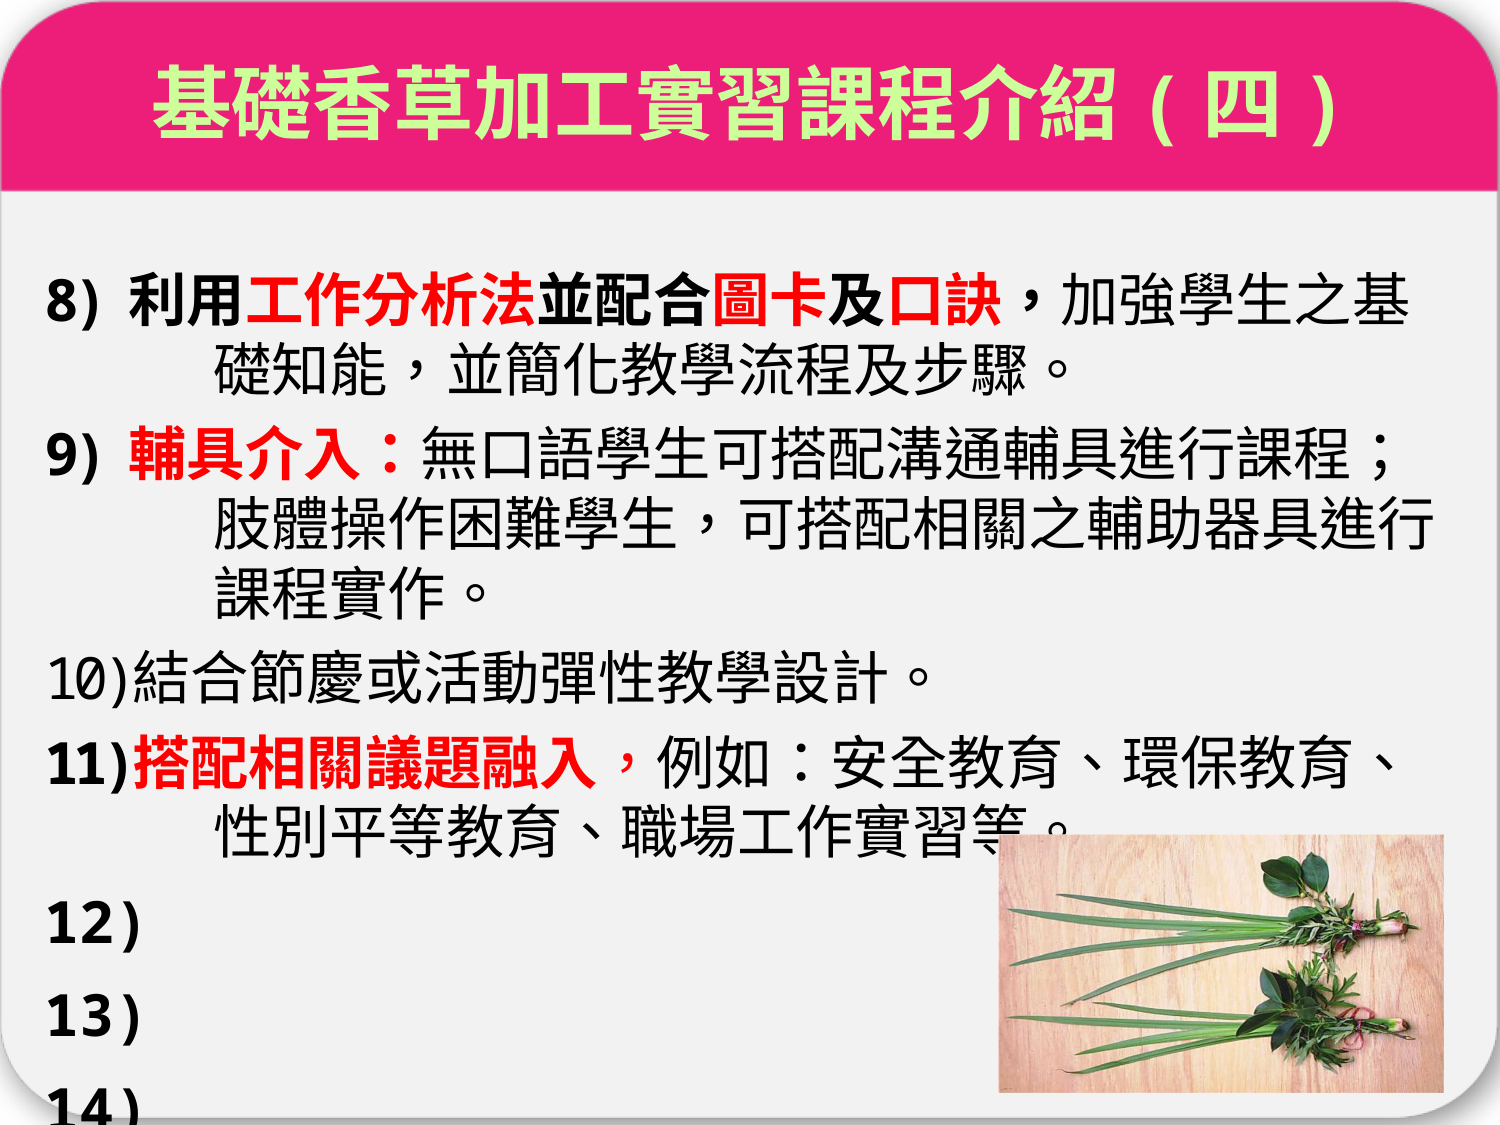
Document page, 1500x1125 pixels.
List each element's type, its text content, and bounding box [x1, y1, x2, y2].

title 基礎香草加工實習課程介紹(四) [75, 7, 1426, 195]
picture [998, 834, 1444, 1093]
list 利用工作分析法並配合圖卡及口訣，加強學生之基礎知能，並簡化教學流程及步驟。 輔具介入：無口語學生可搭配溝通輔具進行課程；肢體操作困難學生，可搭配相關之輔助器具進行課程實作。 結合節慶或活動彈性教學設計。 搭配相關議題融入，例如：安全教育、環保教育、性別平等教育、職場工作實習等。 [29, 255, 1483, 1125]
picture [0, 0, 1500, 1125]
